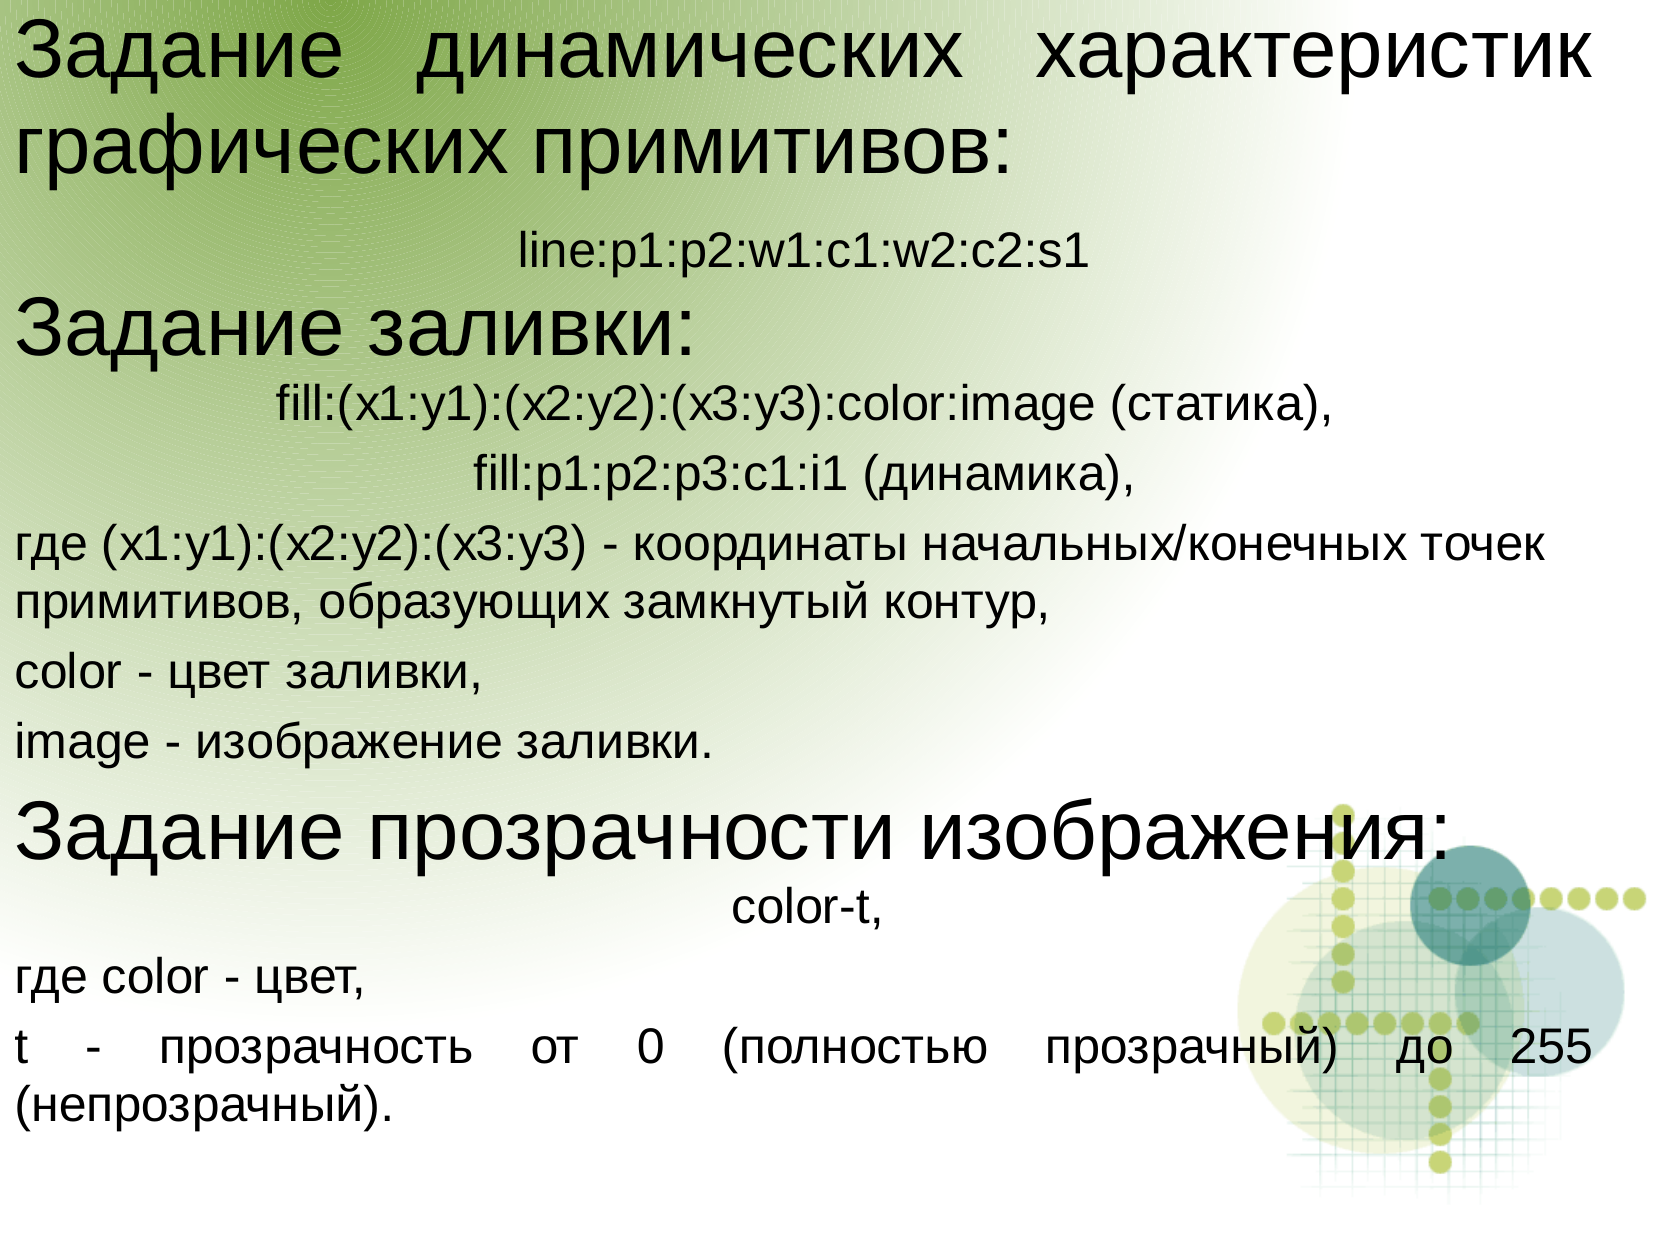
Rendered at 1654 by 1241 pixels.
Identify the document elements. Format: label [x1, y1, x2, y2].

chart [12, 0, 1594, 1166]
picture [1224, 792, 1654, 1211]
